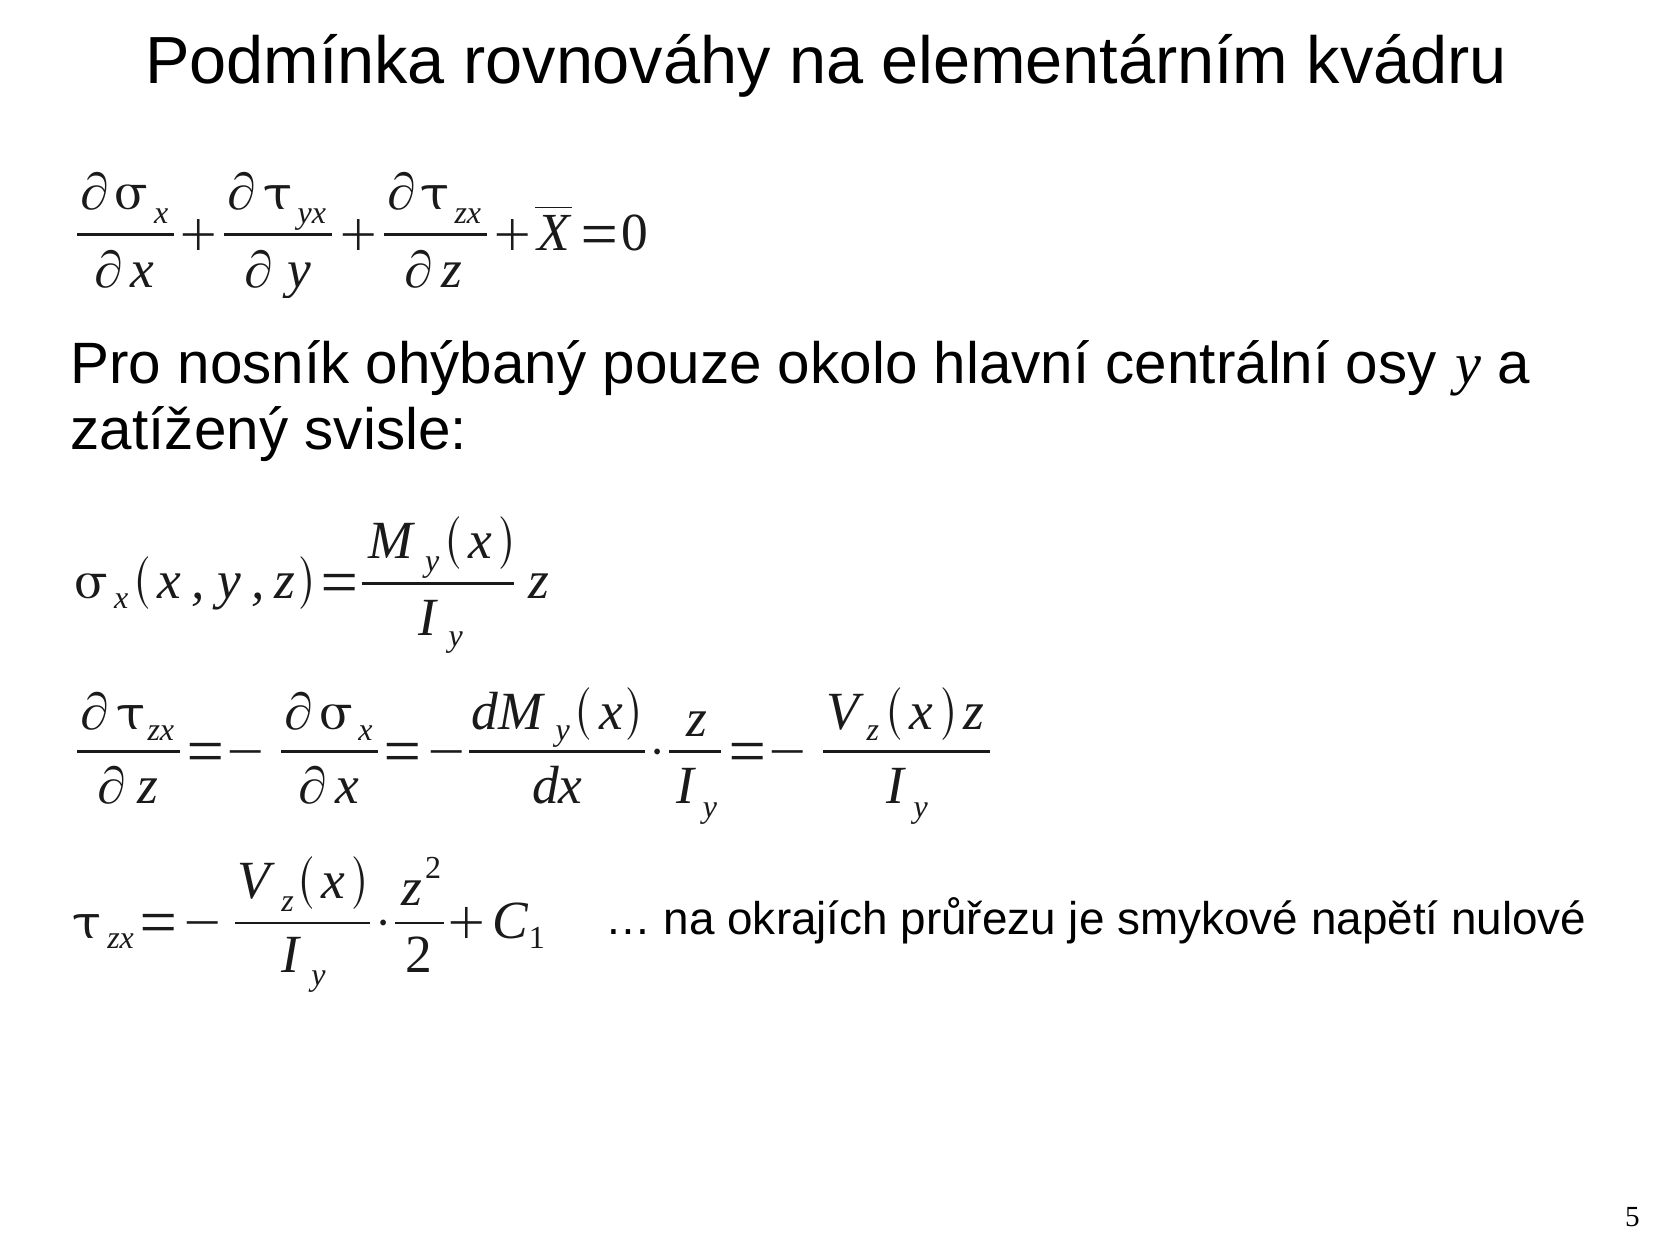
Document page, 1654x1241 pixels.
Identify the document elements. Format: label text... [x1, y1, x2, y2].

list Pro nosník ohýbaný pouze okolo hlavní centrální osy y a zatížený svisle: [70, 331, 1601, 502]
title Podmínka rovnováhy na elementárním kvádru [0, 8, 1654, 113]
chart [53, 162, 662, 298]
chart [53, 511, 1005, 994]
text_box … na okrajích průřezu je smykové napětí nulové [590, 885, 1613, 958]
